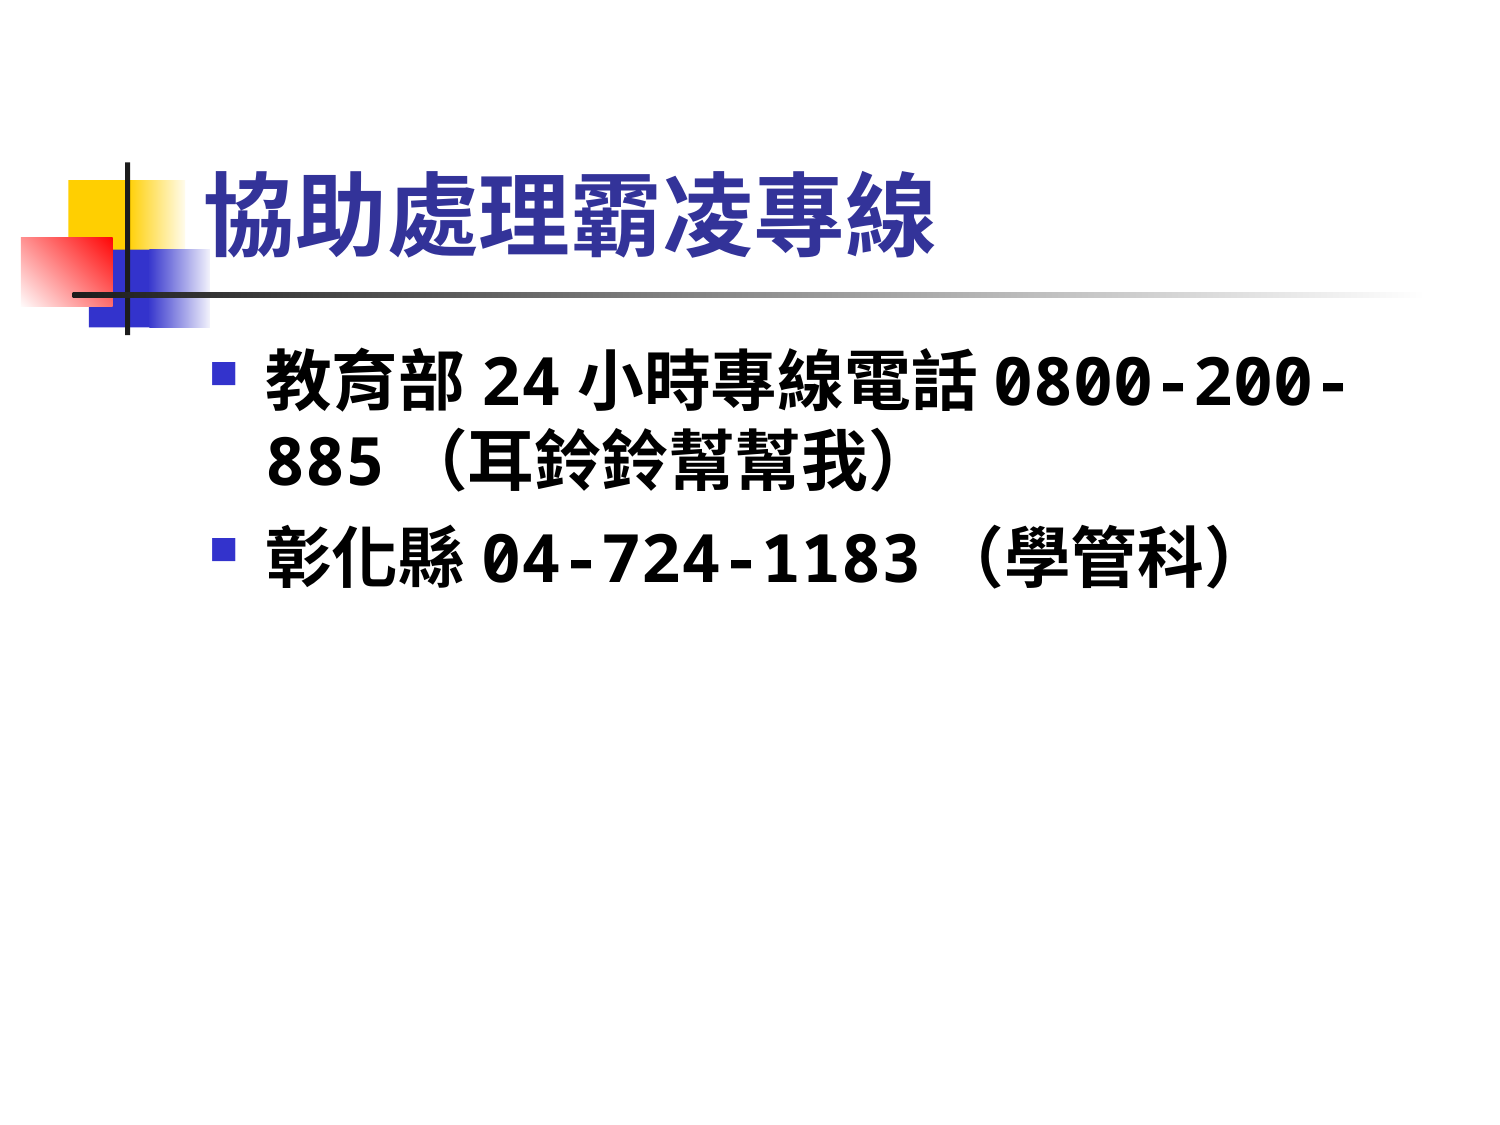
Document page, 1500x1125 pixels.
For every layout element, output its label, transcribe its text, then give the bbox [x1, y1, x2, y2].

list 教育部24小時專線電話0800-200-885（耳鈴鈴幫幫我） 彰化縣04-724-1183（學管科） [193, 331, 1469, 1007]
title 協助處理霸凌專線 [188, 35, 1468, 276]
